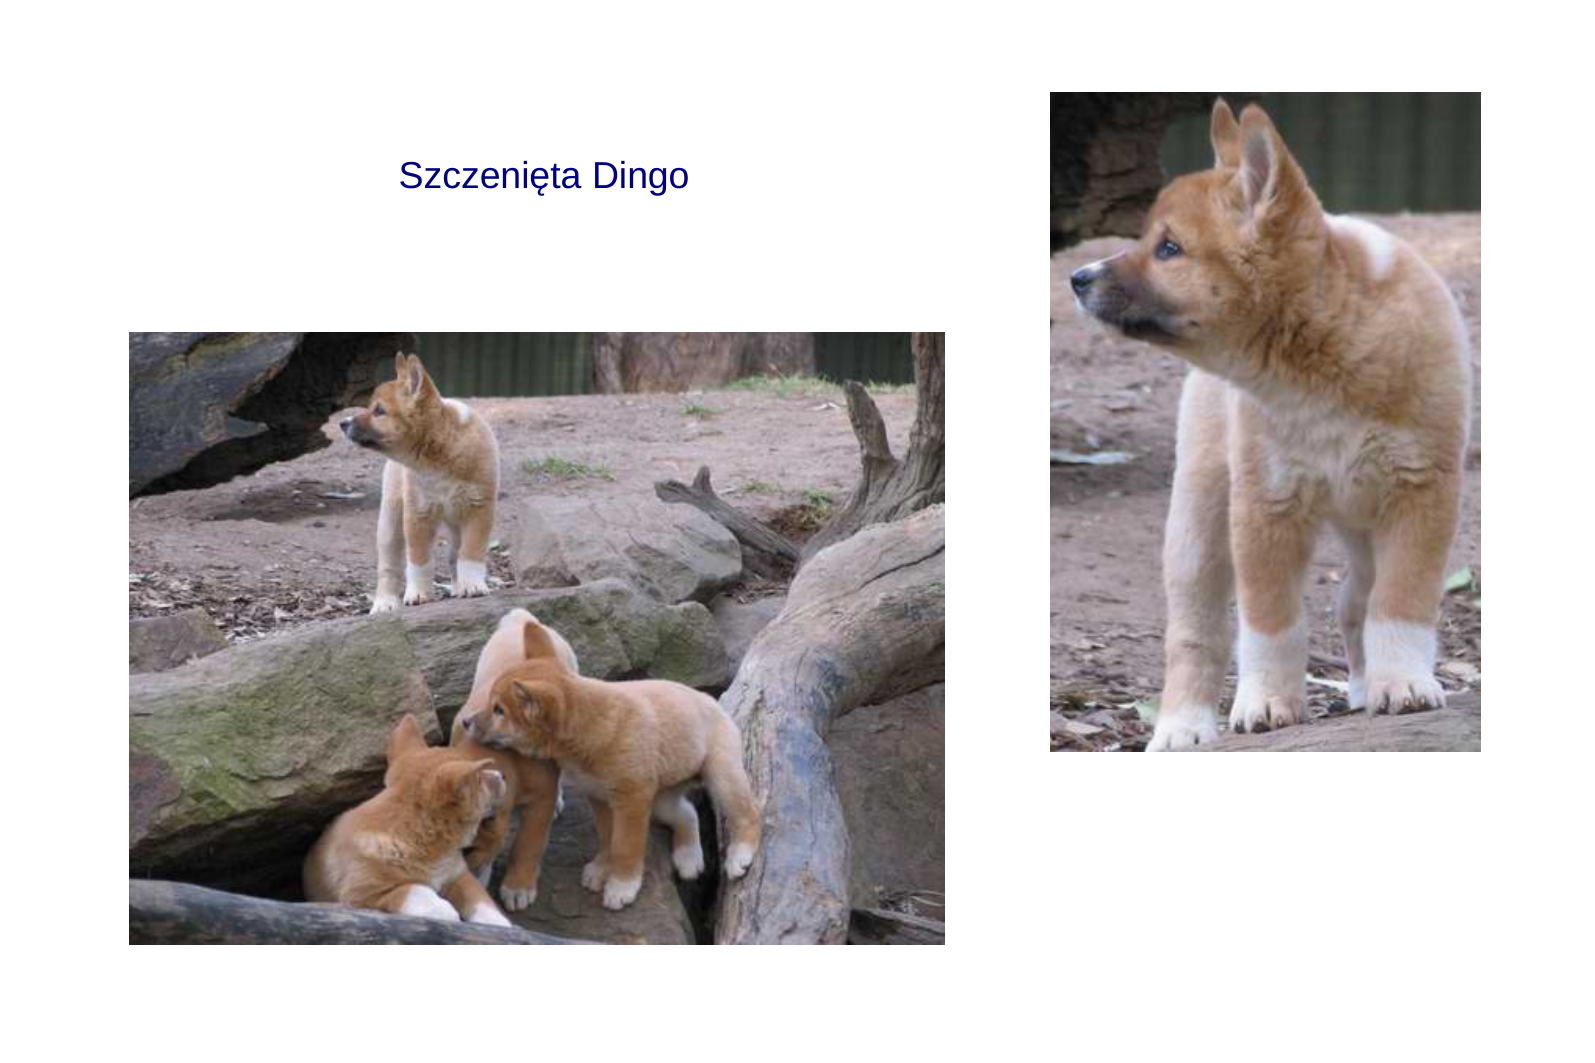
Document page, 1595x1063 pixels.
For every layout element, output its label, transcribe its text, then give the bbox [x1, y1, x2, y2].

picture [129, 332, 945, 945]
text_box Szczenięta Dingo [383, 147, 709, 205]
picture [1050, 92, 1481, 752]
